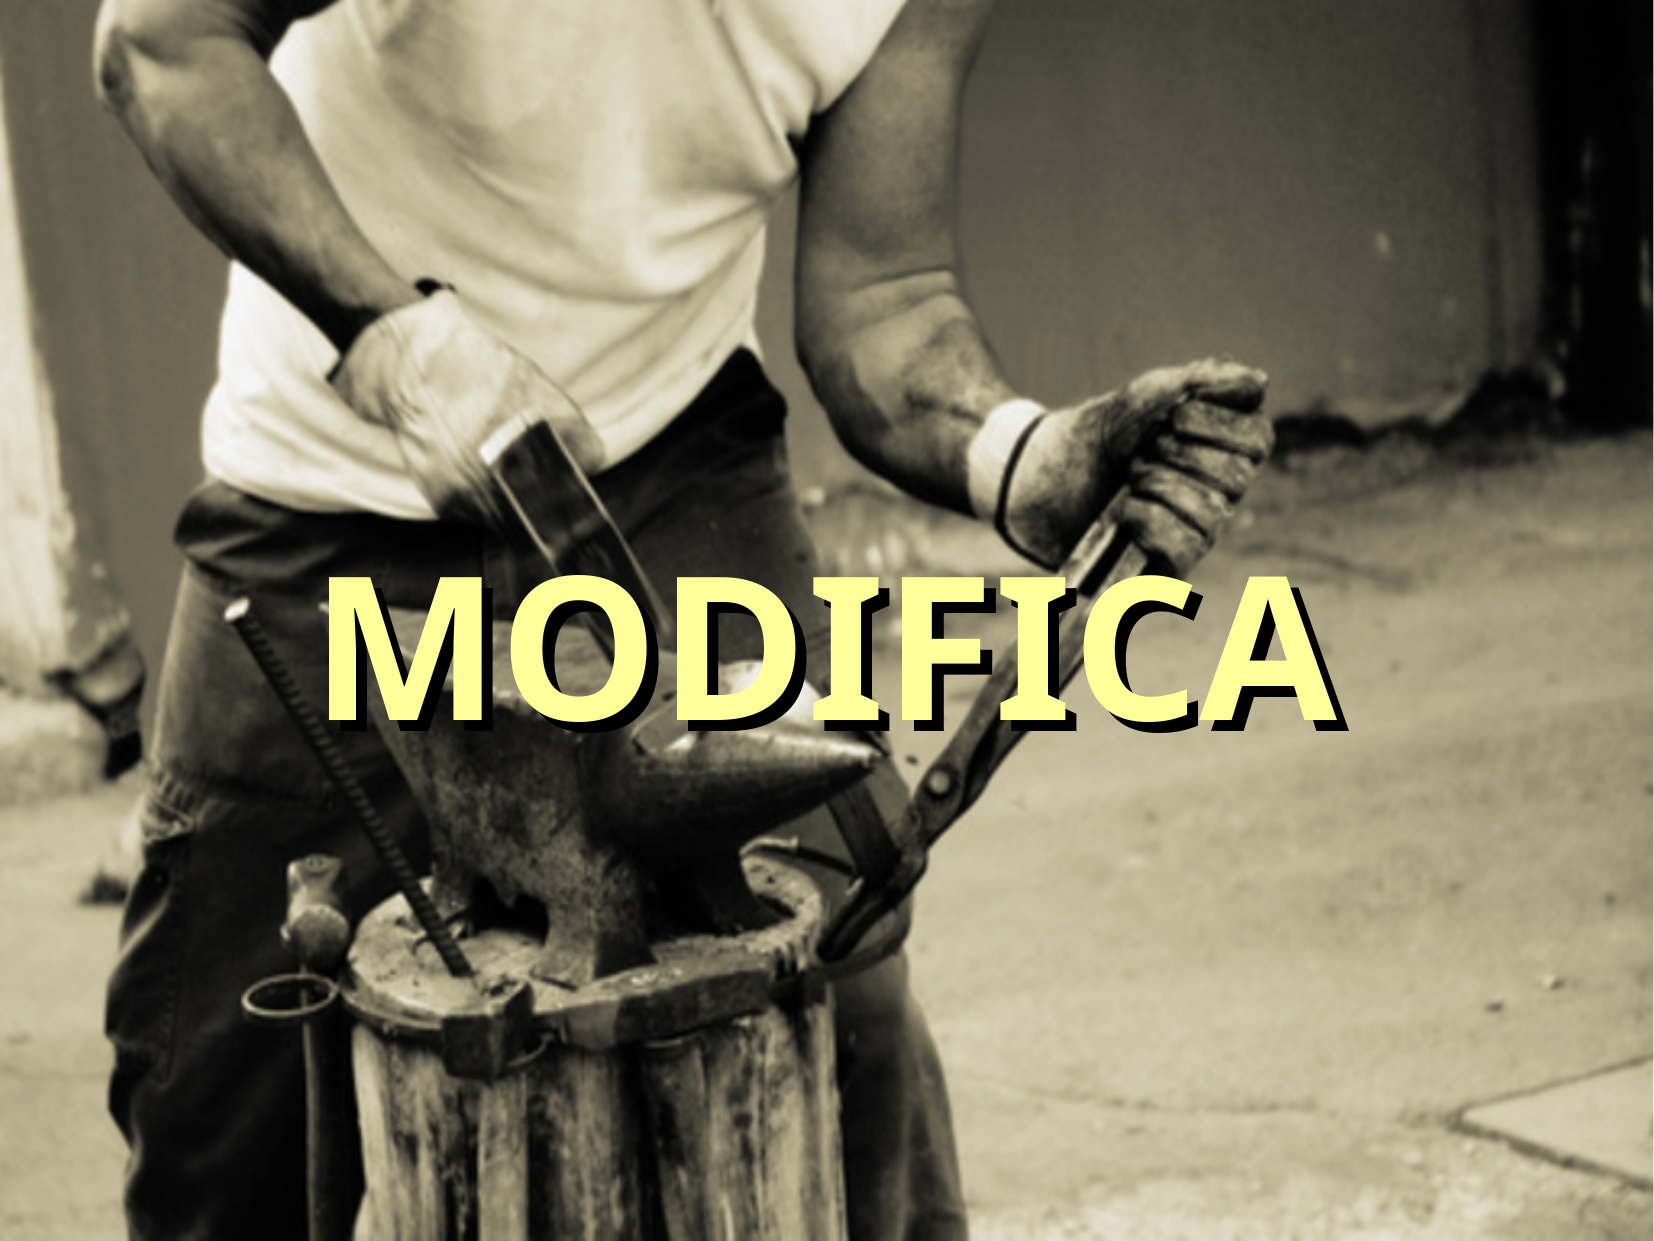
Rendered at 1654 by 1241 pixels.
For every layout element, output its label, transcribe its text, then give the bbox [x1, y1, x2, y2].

picture [0, 0, 1654, 1241]
text_box MODIFICA [276, 499, 1373, 739]
